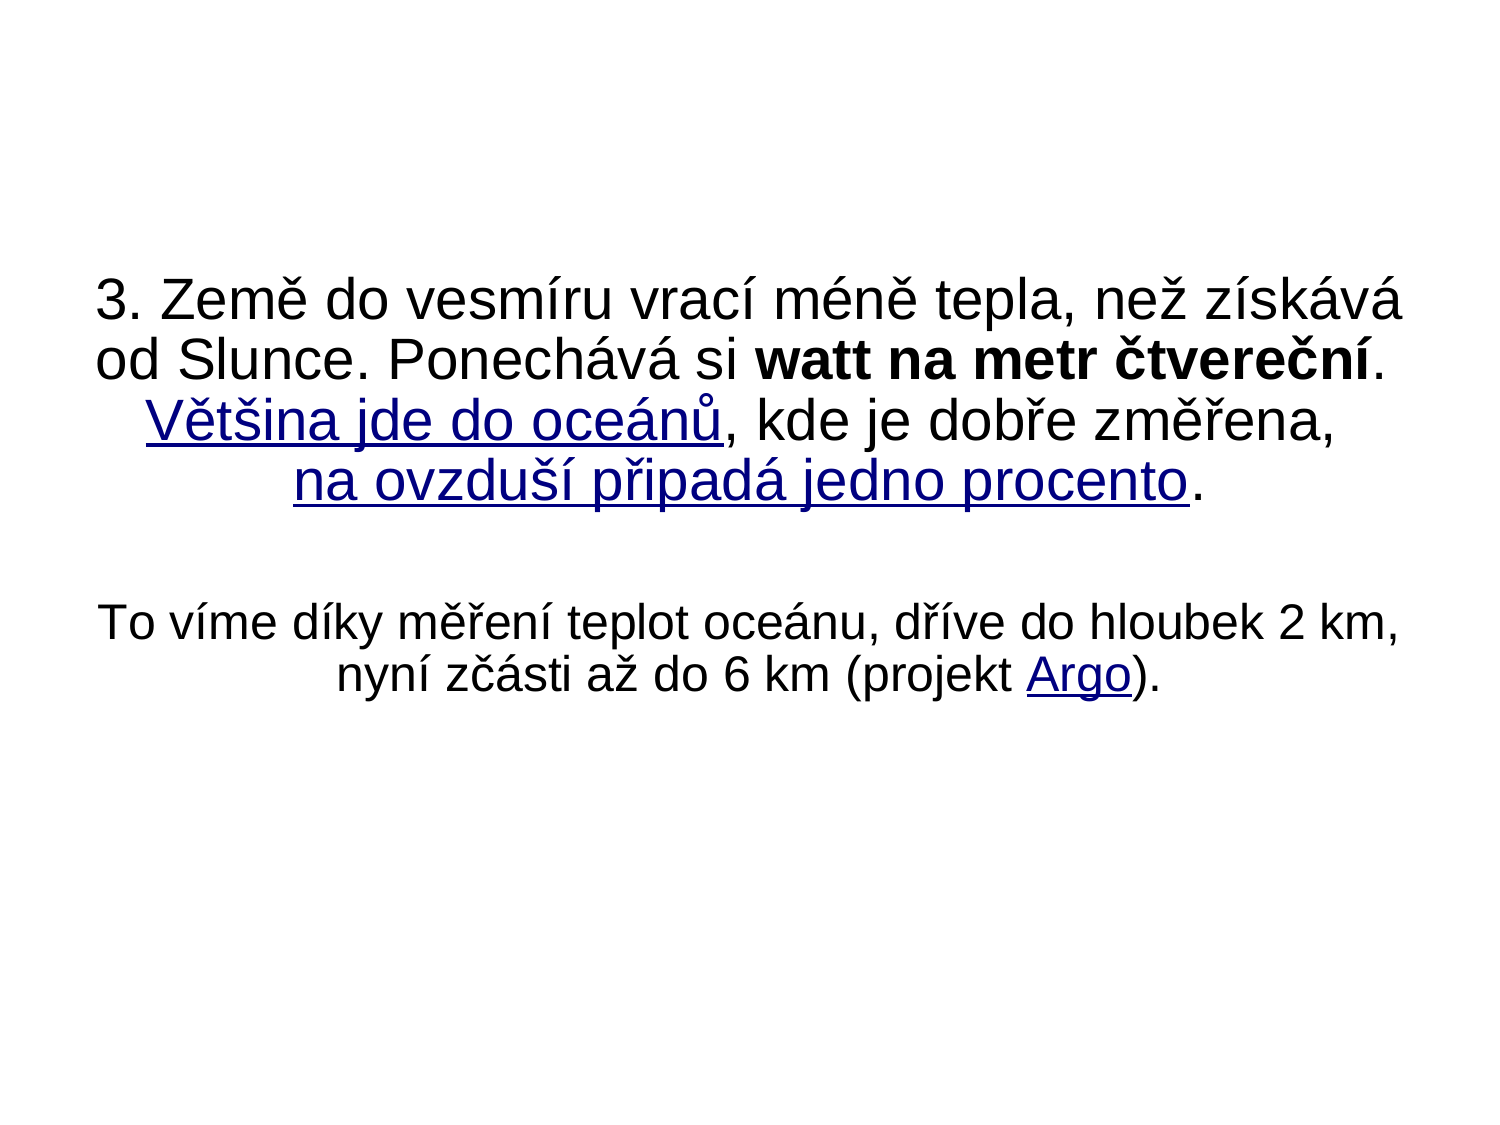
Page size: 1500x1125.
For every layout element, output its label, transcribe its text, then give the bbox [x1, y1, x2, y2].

subtitle 3. Země do vesmíru vrací méně tepla, než získává od Slunce. Ponechává si watt na metr čtvereční. Většina jde do oceánů, kde je dobře změřena, na ovzduší připadá jedno procento. To víme díky měření teplot oceánu, dříve do hloubek 2 km, nyní zčásti až do 6 km (projekt Argo). [75, 43, 1425, 1066]
